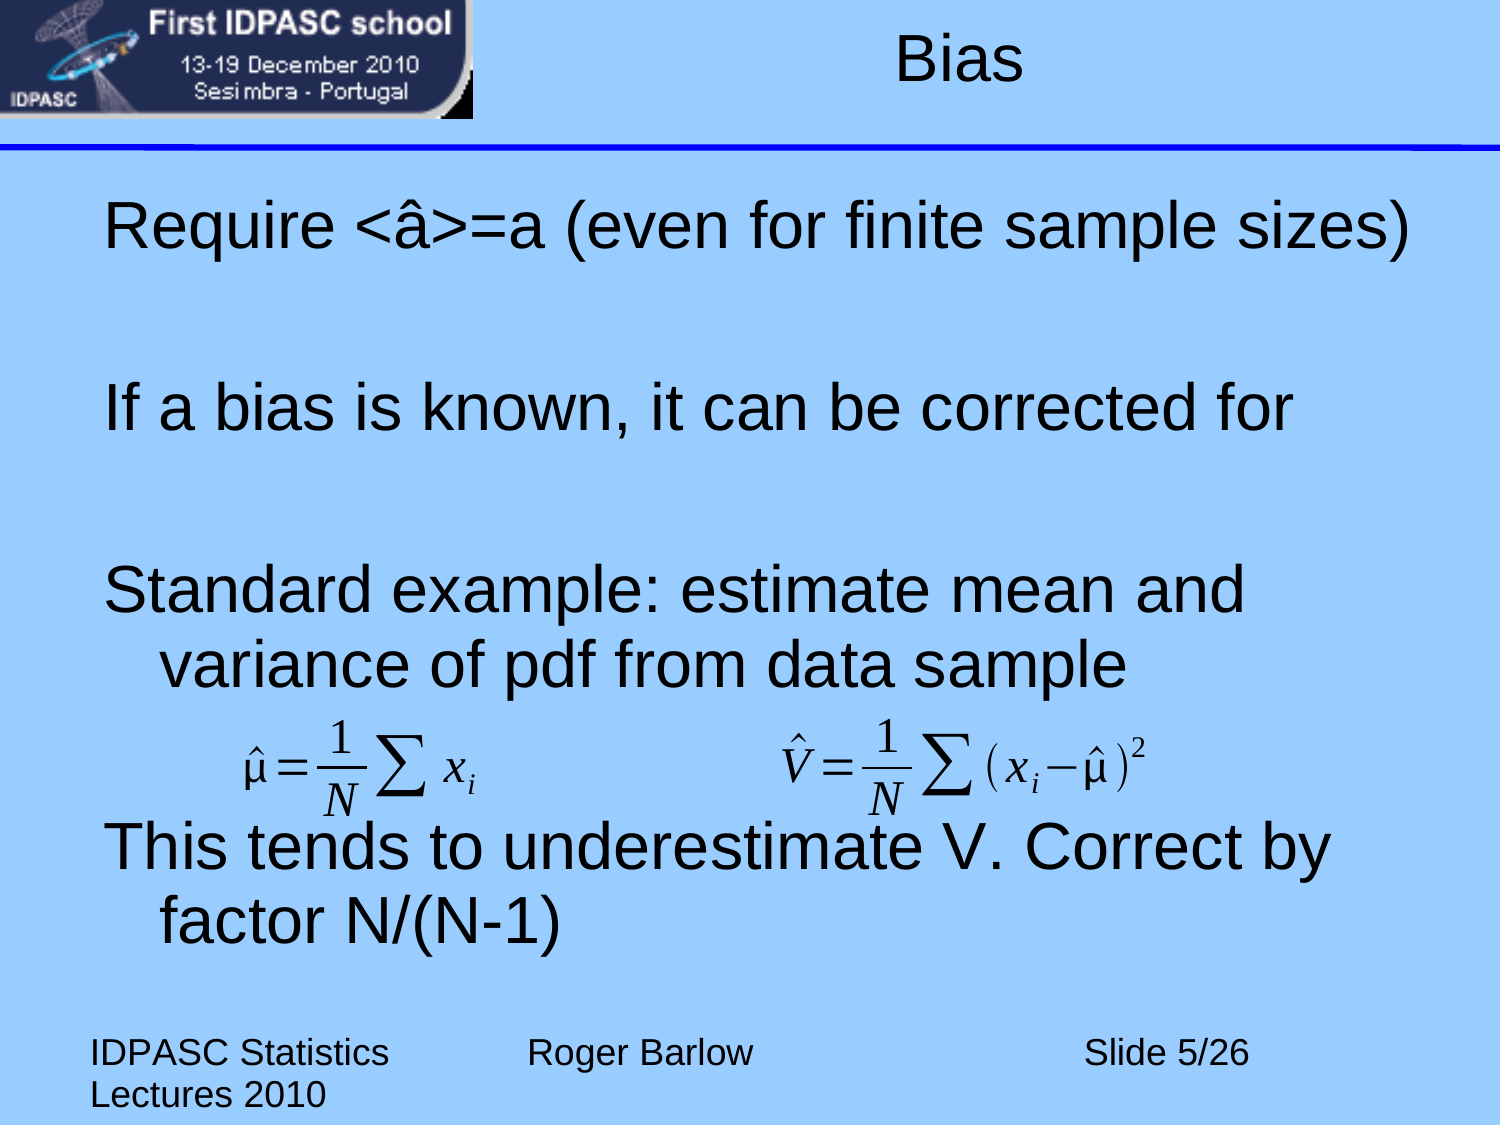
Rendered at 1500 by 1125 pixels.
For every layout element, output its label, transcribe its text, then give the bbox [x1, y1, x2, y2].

title Bias [501, 7, 1418, 111]
chart [773, 707, 1152, 827]
list Require <â>=a (even for finite sample sizes) If a bias is known, it can be corrected for Standard example: estimate mean and variance of pdf from data sample This tends to underestimate V. Correct by factor N/(N-1) [88, 177, 1439, 967]
chart [236, 708, 482, 828]
picture [0, 0, 473, 119]
